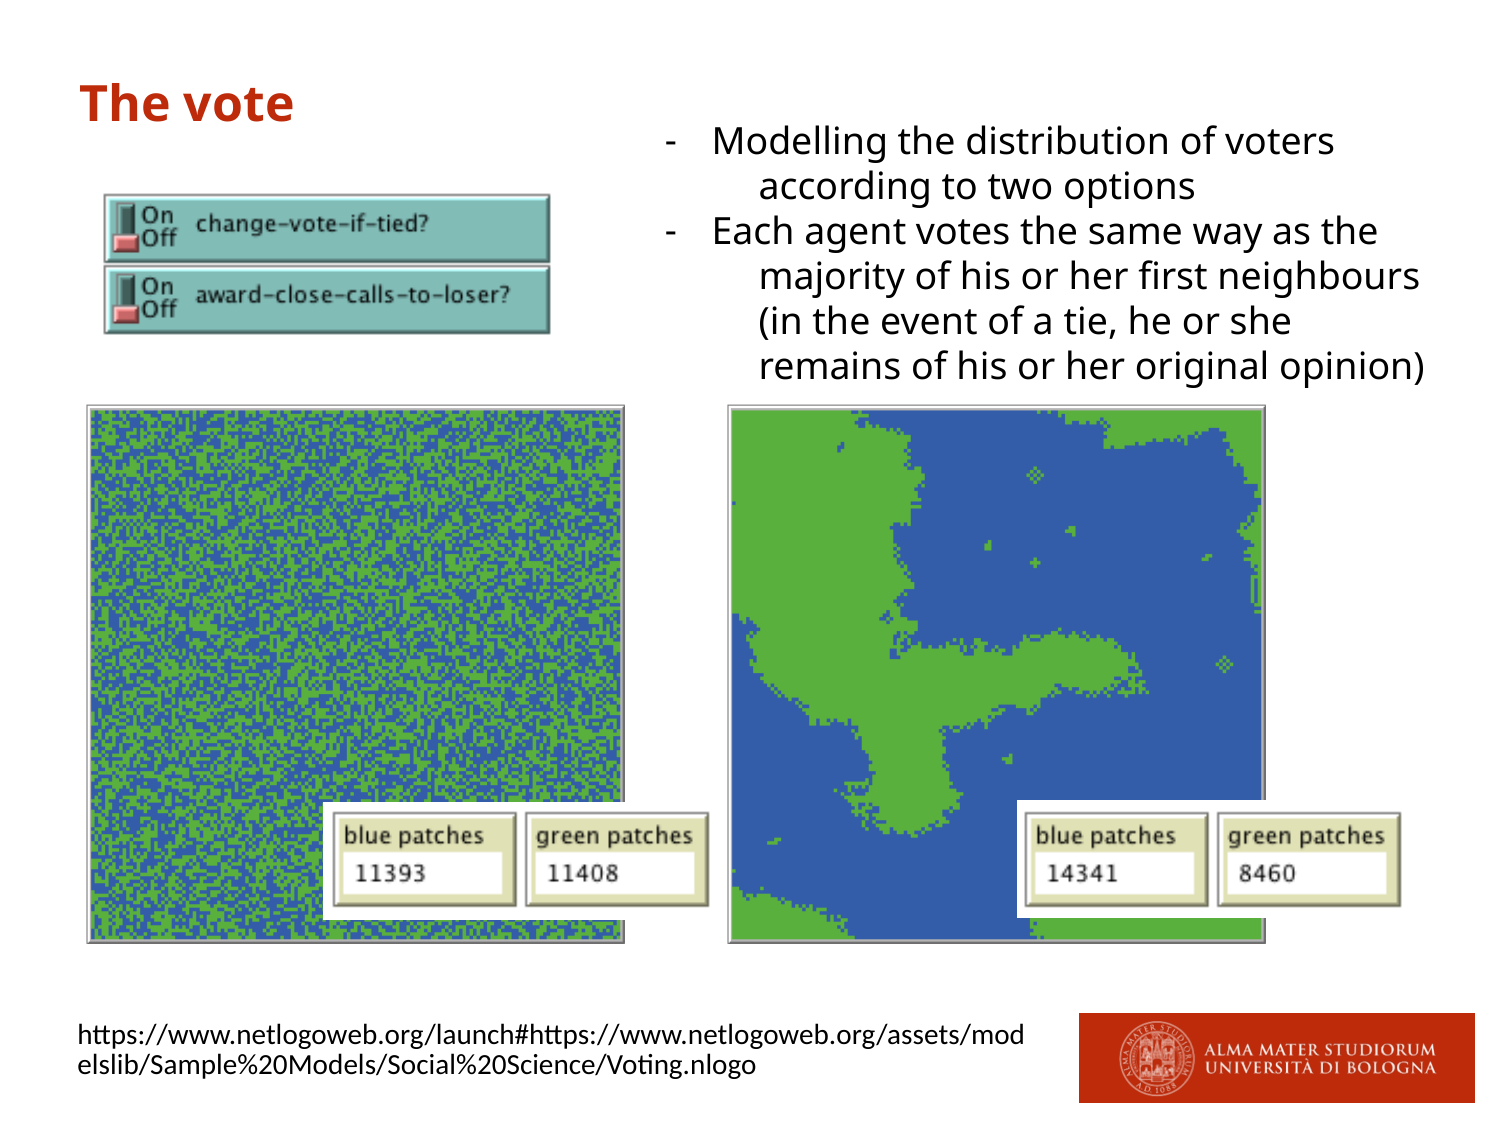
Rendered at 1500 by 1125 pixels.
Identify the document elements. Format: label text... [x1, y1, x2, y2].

list The vote [64, 78, 1447, 185]
text_box https://www.netlogoweb.org/launch#https://www.netlogoweb.org/assets/modelslib/Sample%20Models/Social%20Science/Voting.nlogo [62, 1008, 1050, 1095]
picture [100, 184, 557, 343]
picture [83, 400, 720, 951]
text_box Modelling the distribution of voters according to two options Each agent votes the same way as the majority of his or her first neighbours (in the event of a tie, he or she remains of his or her original opinion) [650, 110, 1450, 395]
picture [724, 400, 1412, 951]
